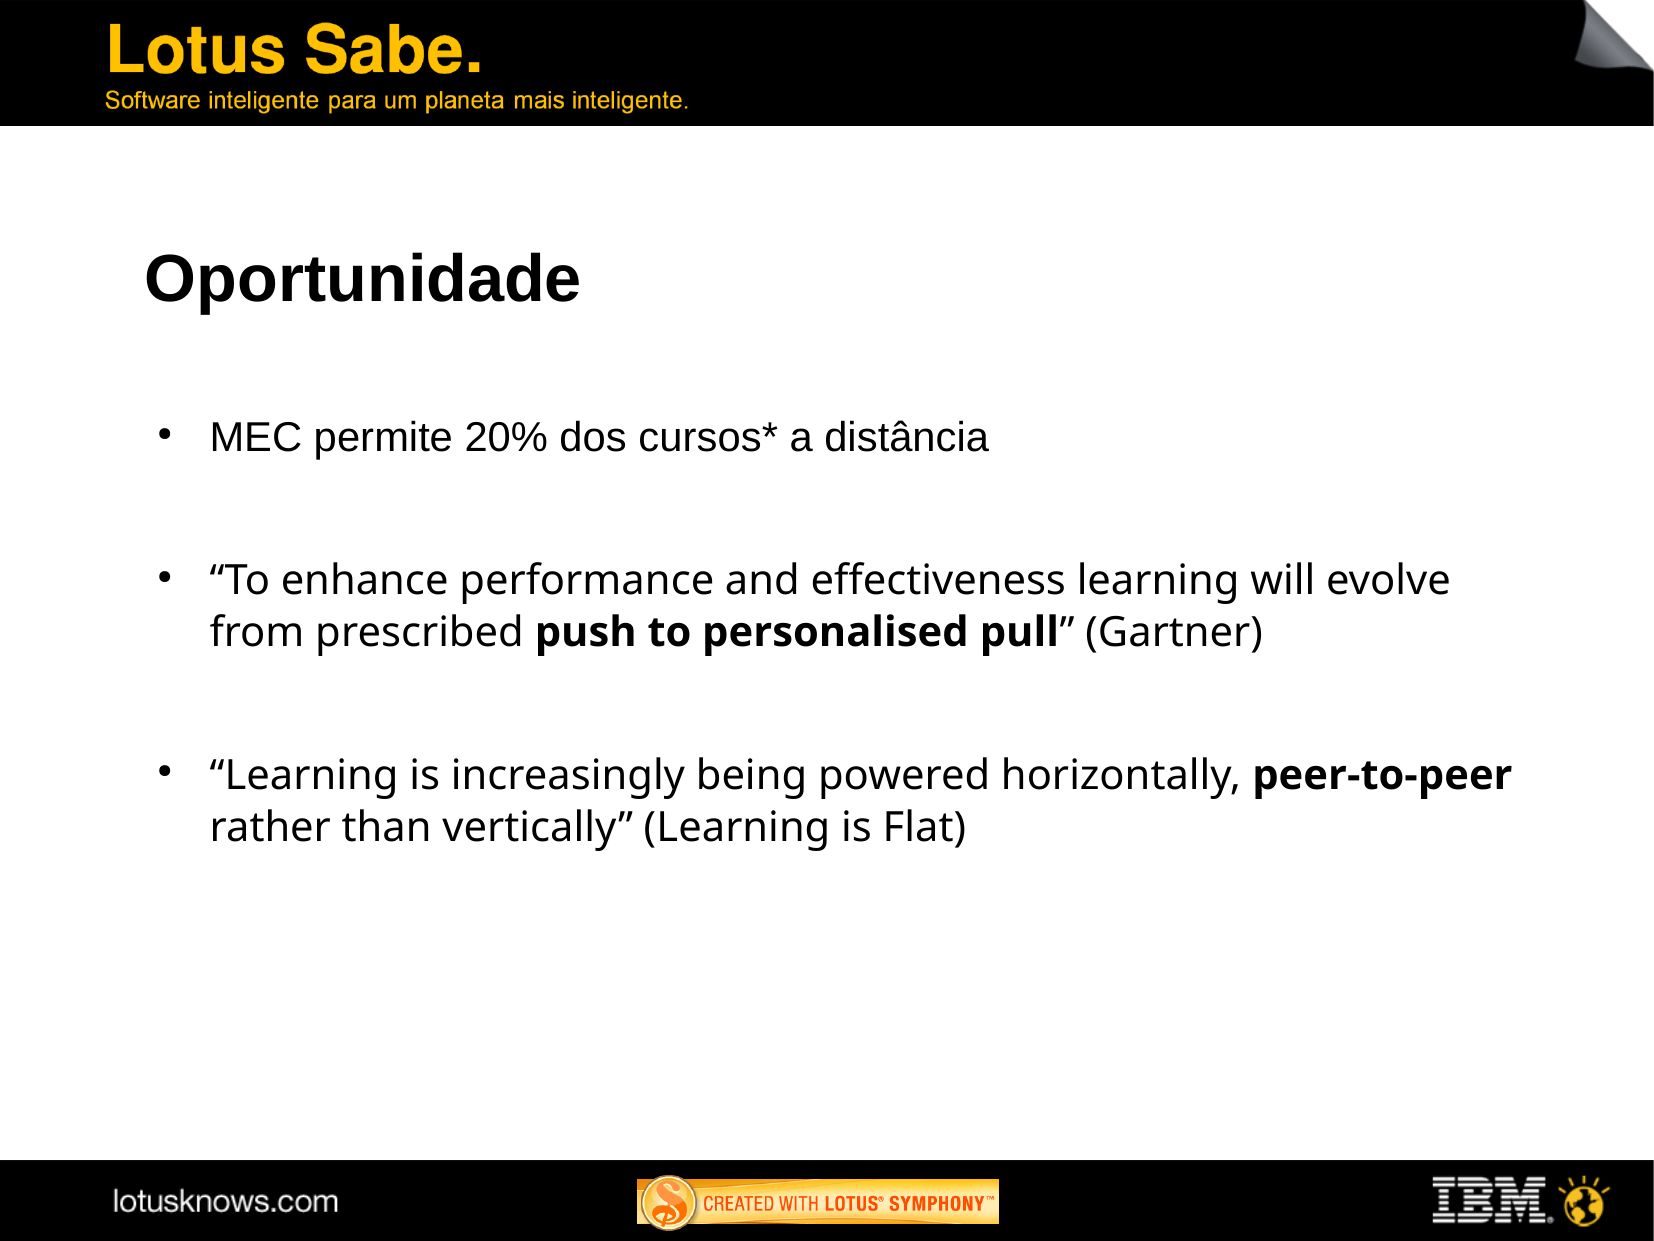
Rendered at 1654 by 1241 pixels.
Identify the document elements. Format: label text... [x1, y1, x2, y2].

picture [0, 0, 1654, 126]
title Oportunidade [145, 143, 1513, 316]
picture [0, 1160, 1654, 1241]
list MEC permite 20% dos cursos* a distância “To enhance performance and effectiveness learning will evolve from prescribed push to personalised pull” (Gartner) “Learning is increasingly being powered horizontally, peer-to-peer rather than vertically” (Learning is Flat) [139, 338, 1552, 988]
